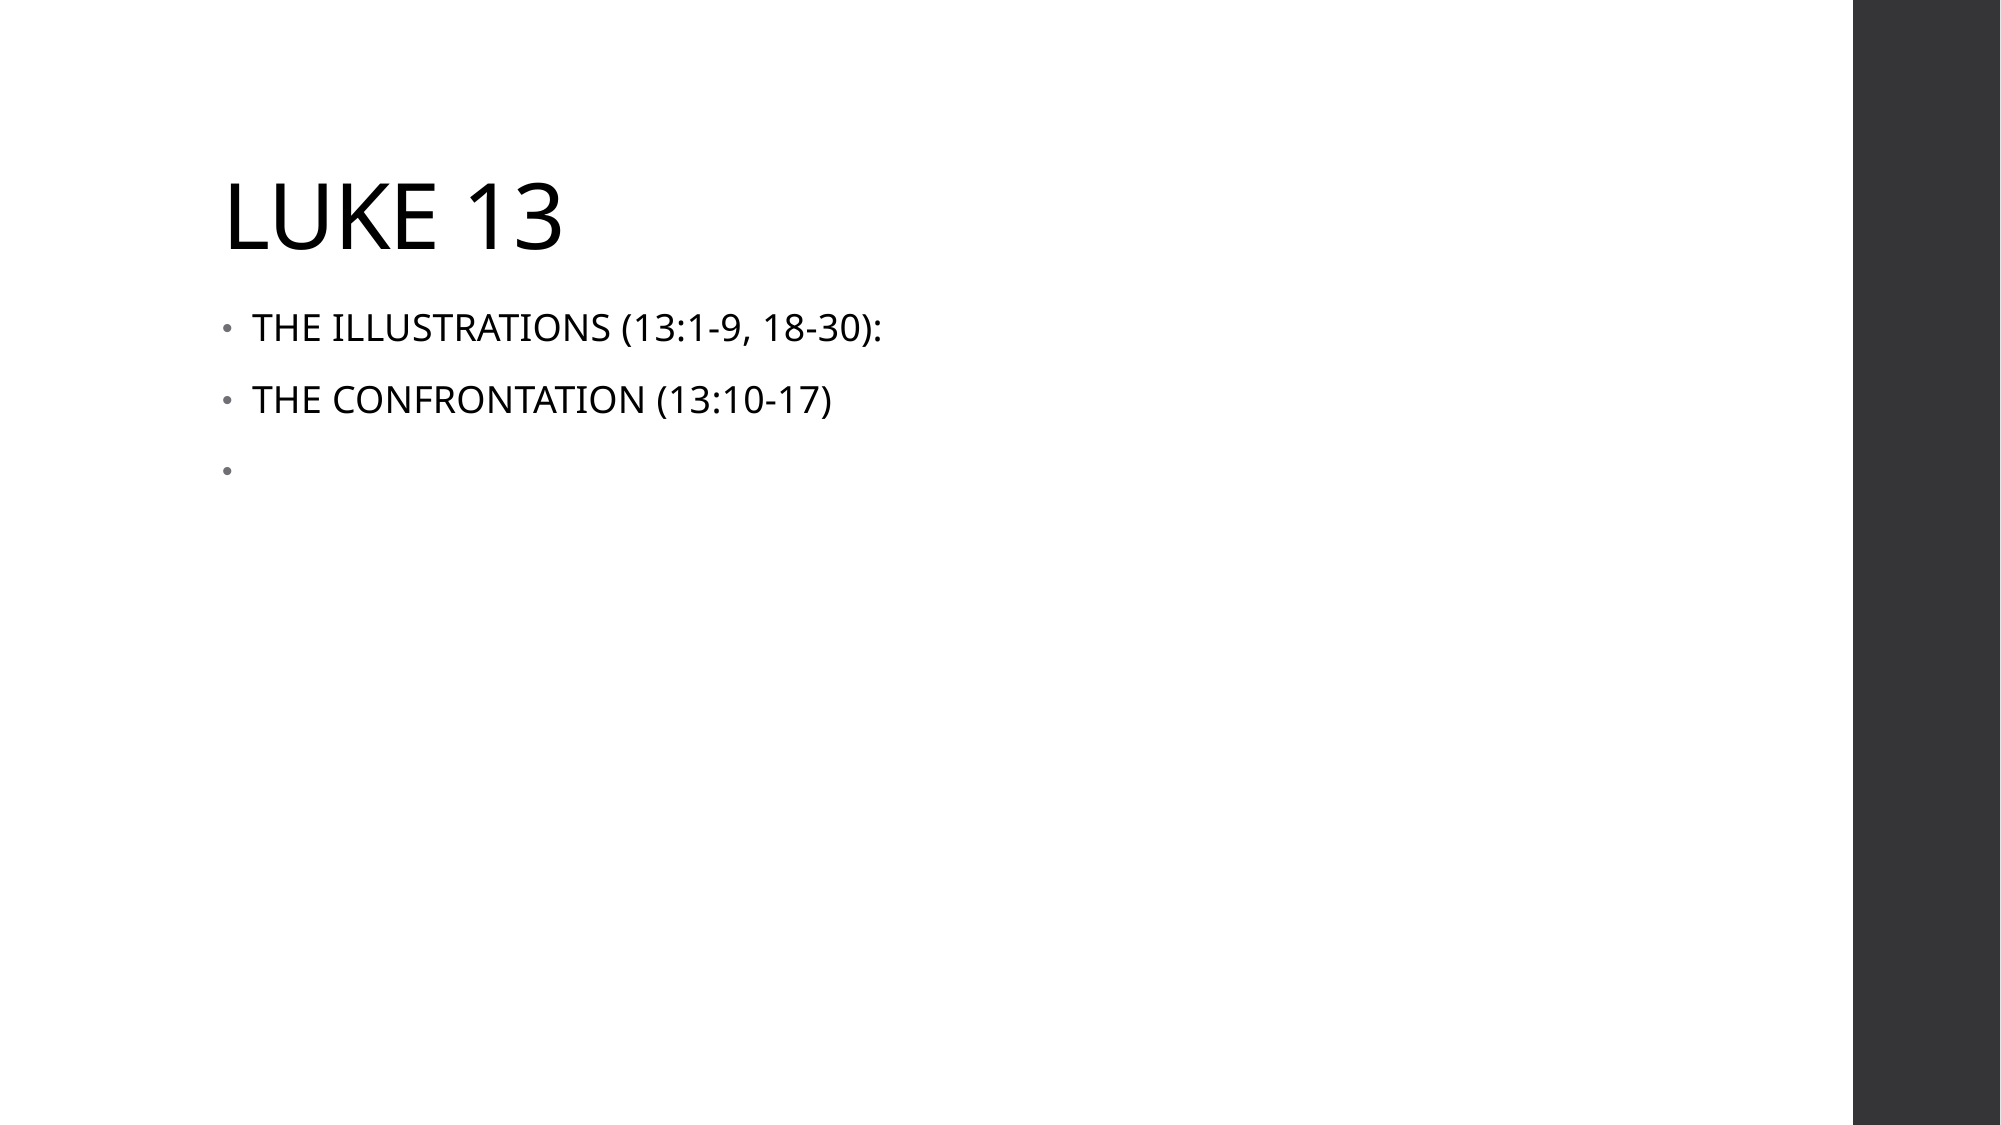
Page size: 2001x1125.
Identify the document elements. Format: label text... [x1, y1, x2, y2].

title LUKE 13 [206, 60, 1797, 278]
list THE ILLUSTRATIONS (13:1-9, 18-30): THE CONFRONTATION (13:10-17) [206, 299, 1617, 1014]
